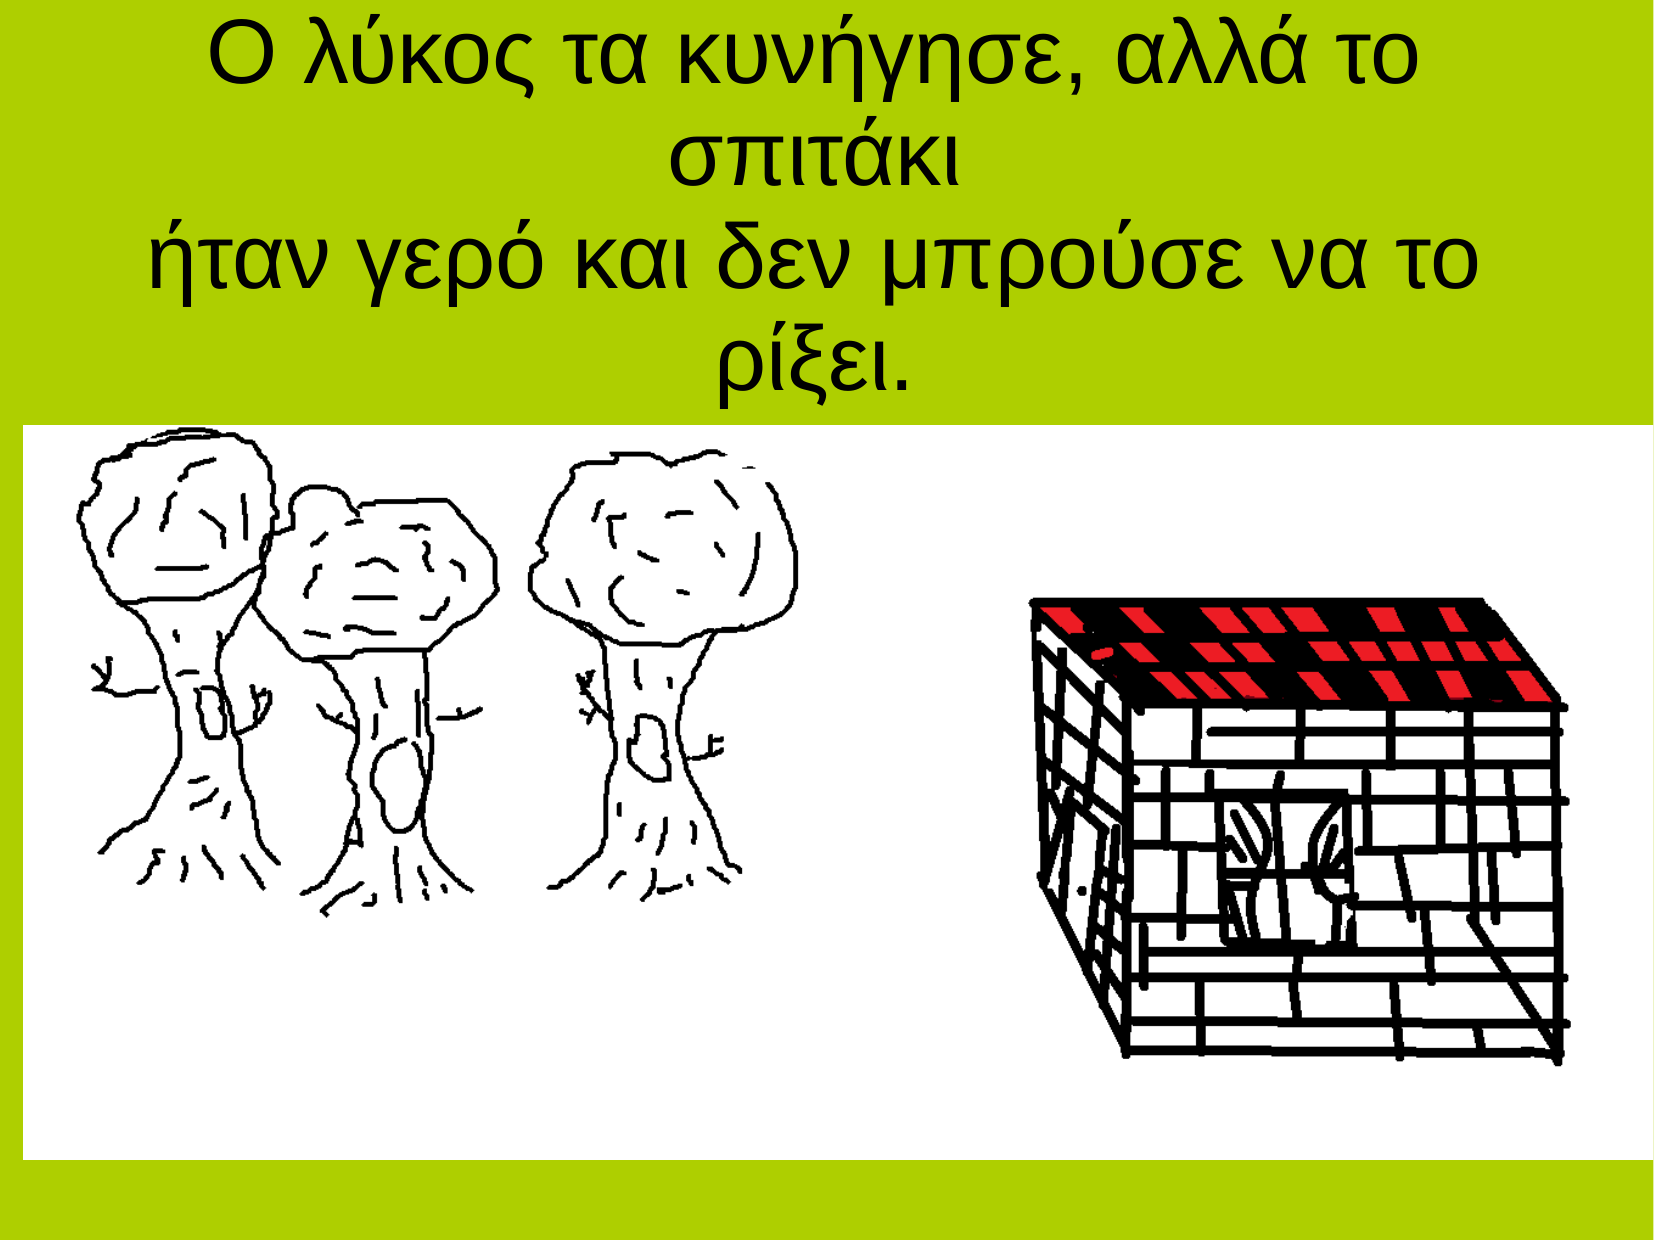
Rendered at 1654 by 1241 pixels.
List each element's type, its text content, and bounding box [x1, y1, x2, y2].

title Ο λύκος τα κυνήγησε, αλλά το σπιτάκι ήταν γερό και δεν μπρούσε να το ρίξει. [70, 0, 1560, 411]
picture [23, 425, 1654, 1160]
